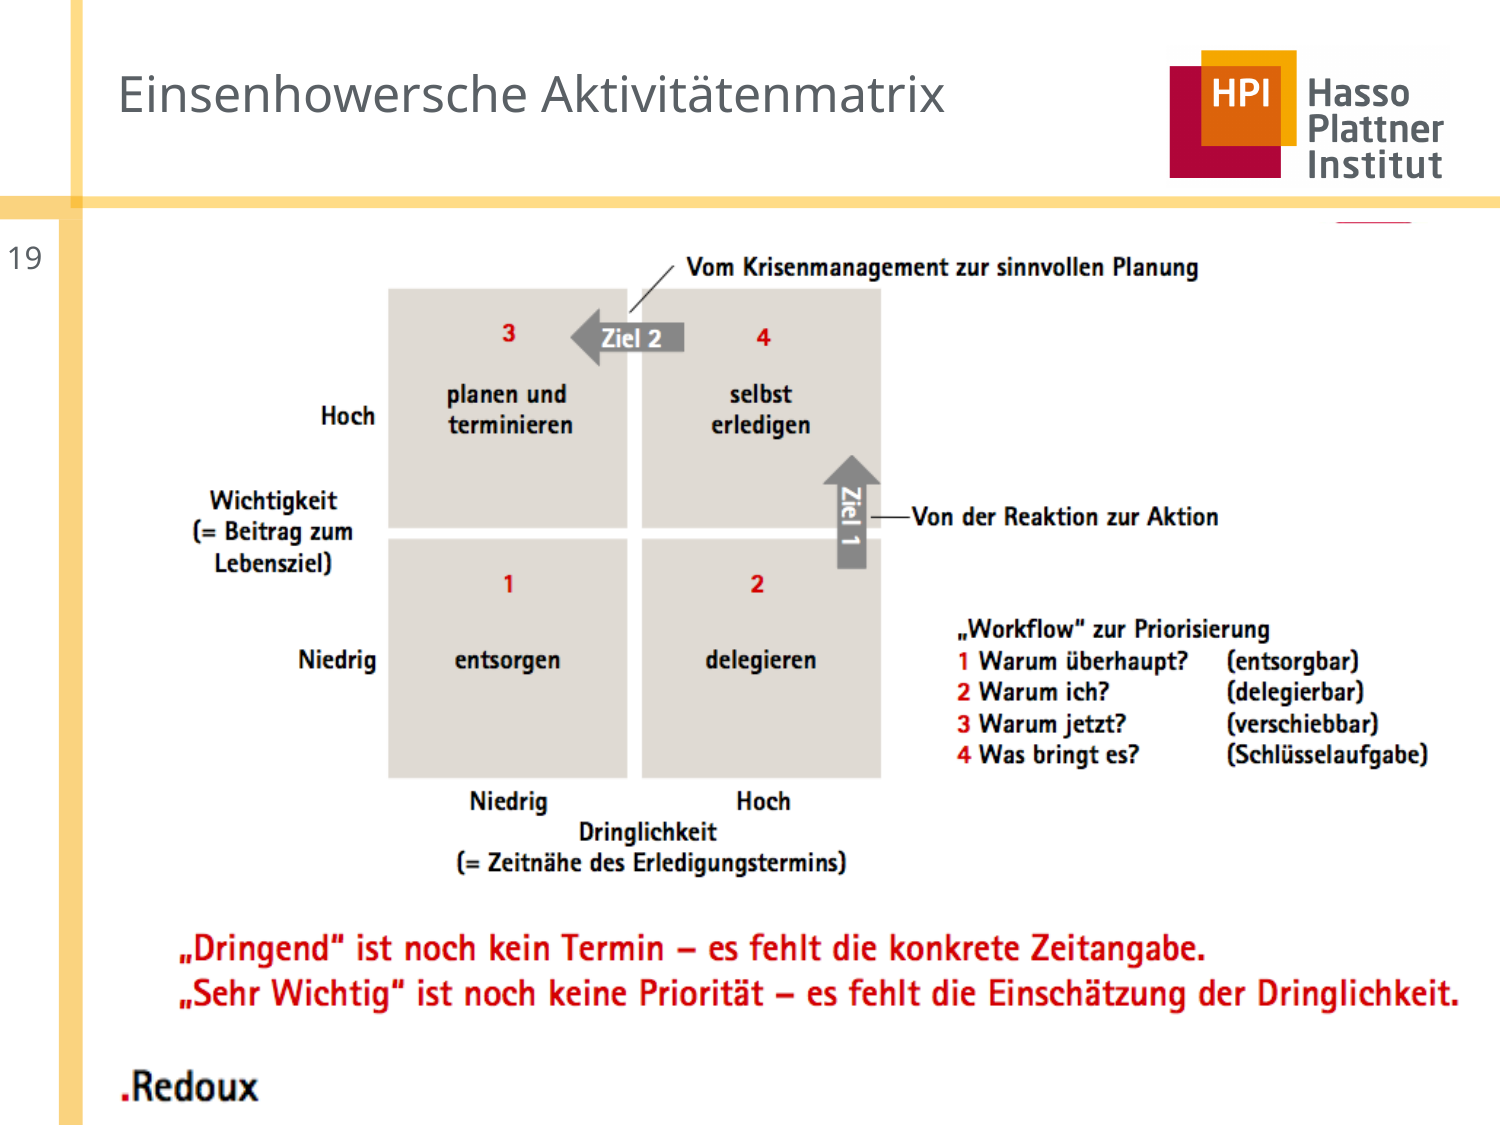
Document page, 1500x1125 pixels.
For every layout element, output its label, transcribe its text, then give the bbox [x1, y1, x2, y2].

picture [106, 1051, 290, 1125]
title Einsenhowersche Aktivitätenmatrix [117, 7, 1093, 179]
picture [97, 222, 1495, 1035]
